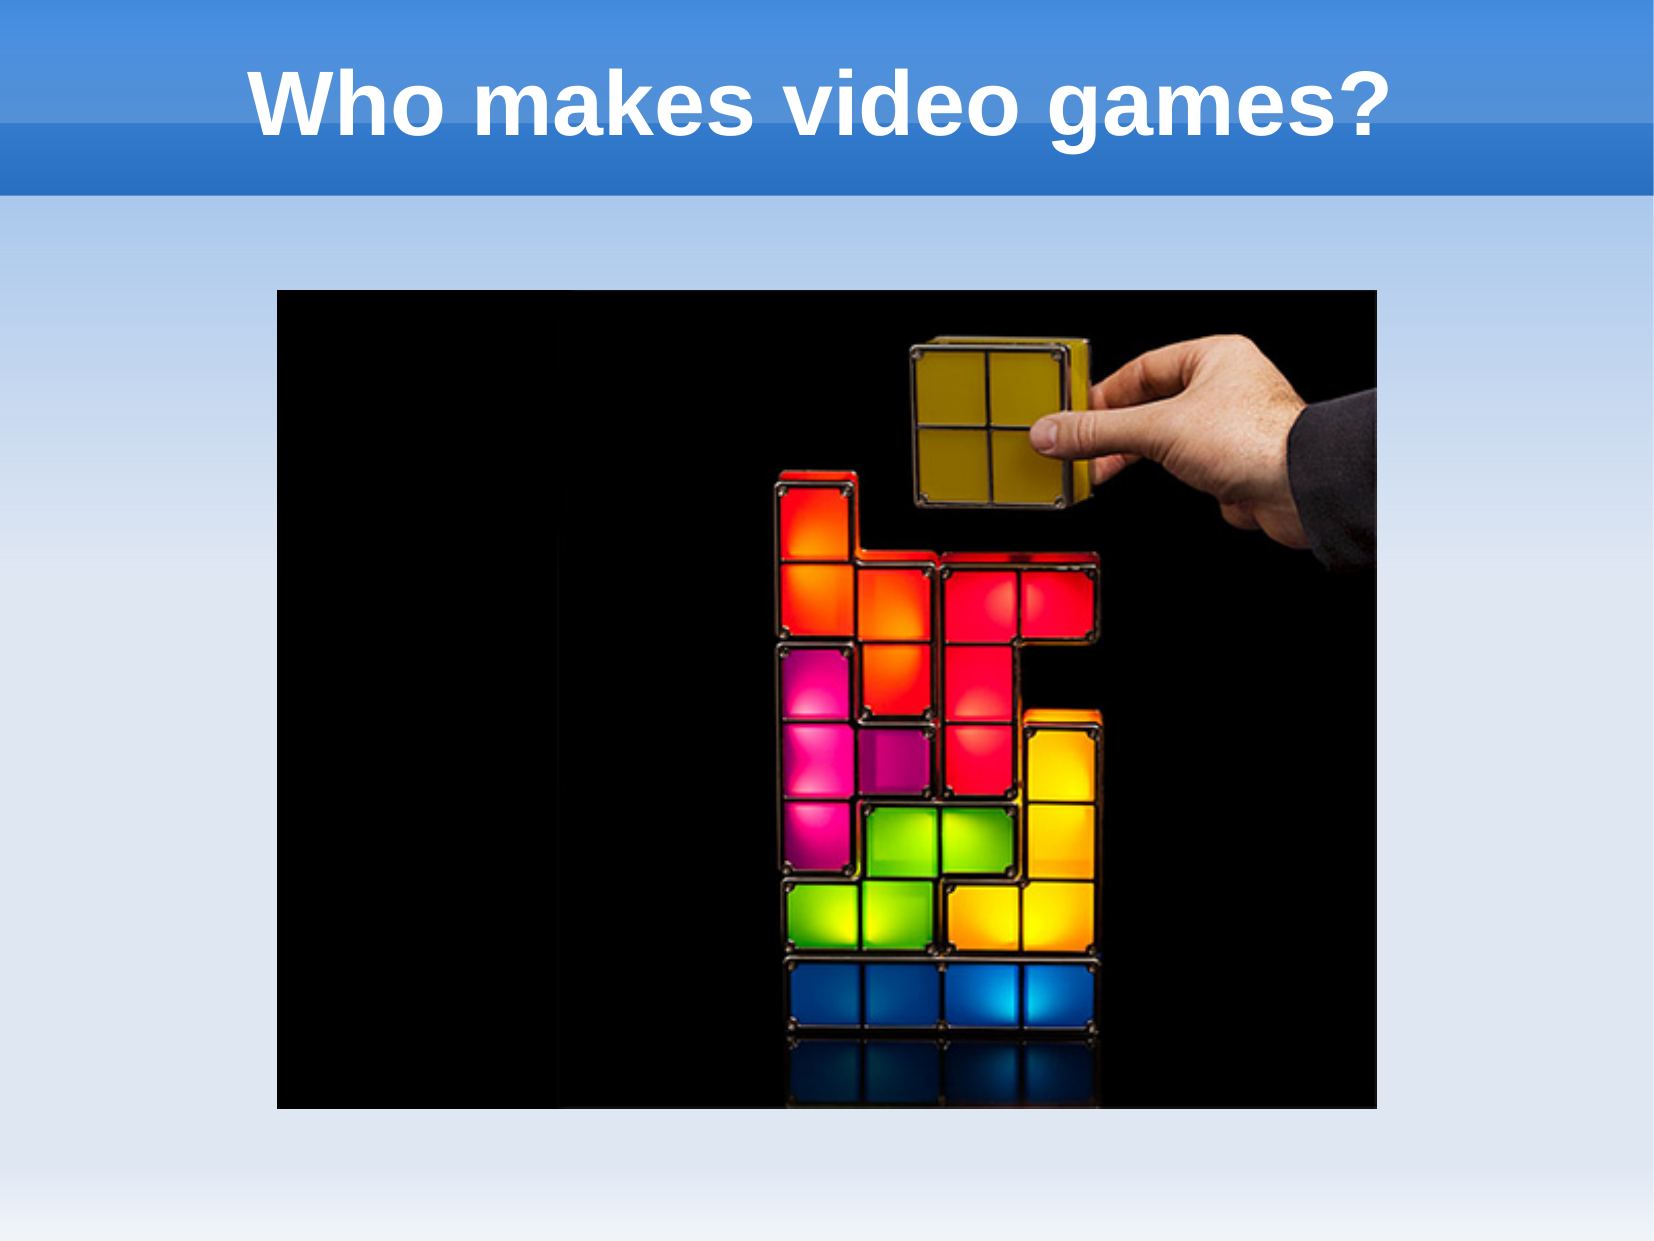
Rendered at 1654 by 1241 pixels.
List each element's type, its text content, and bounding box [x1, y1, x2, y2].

title Who makes video games? [76, 0, 1565, 208]
picture [0, 0, 1654, 1241]
